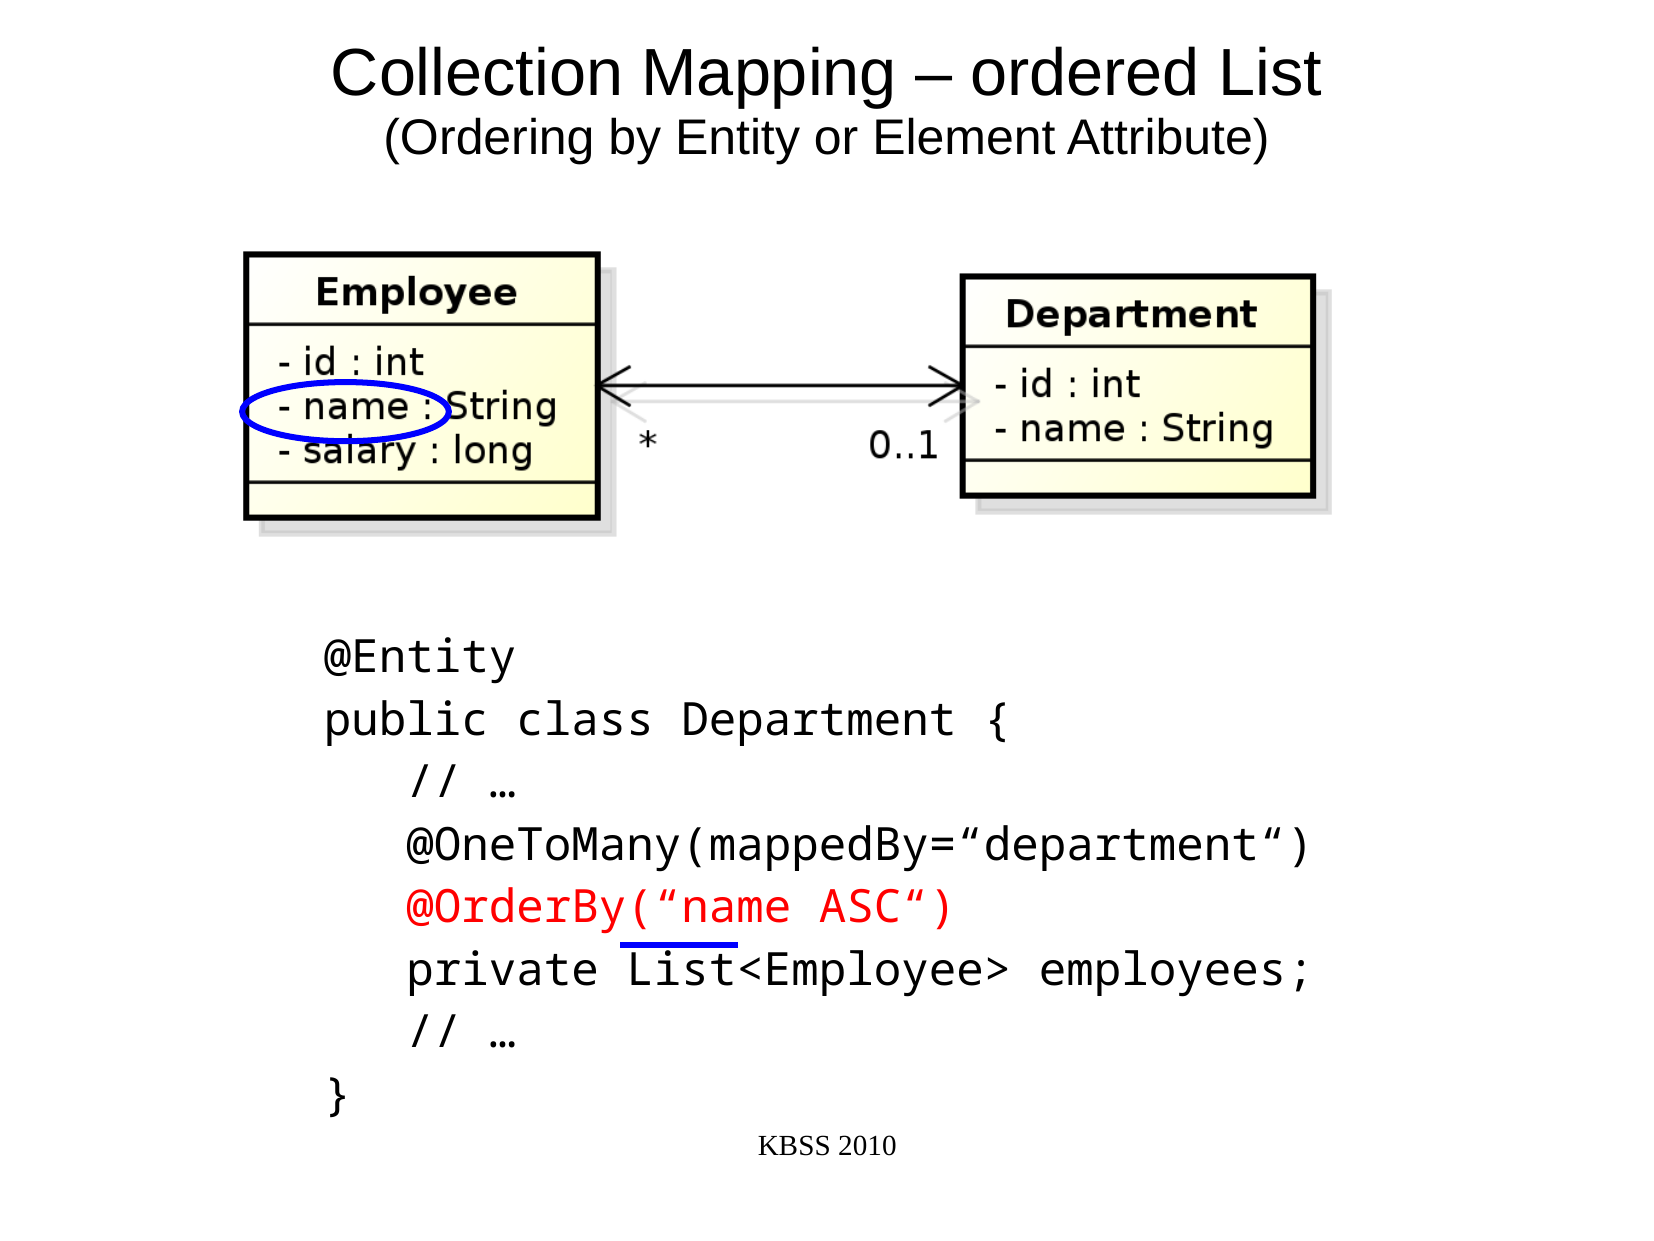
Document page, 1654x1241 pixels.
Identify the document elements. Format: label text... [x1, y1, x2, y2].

picture [230, 238, 1344, 538]
title Collection Mapping – ordered List (Ordering by Entity or Element Attribute) [82, 3, 1571, 196]
text_box @Entity public class Department { // … @OneToMany(mappedBy=“department“) @OrderBy(“name ASC“) private List<Employee> employees; // … } [309, 616, 1329, 1058]
